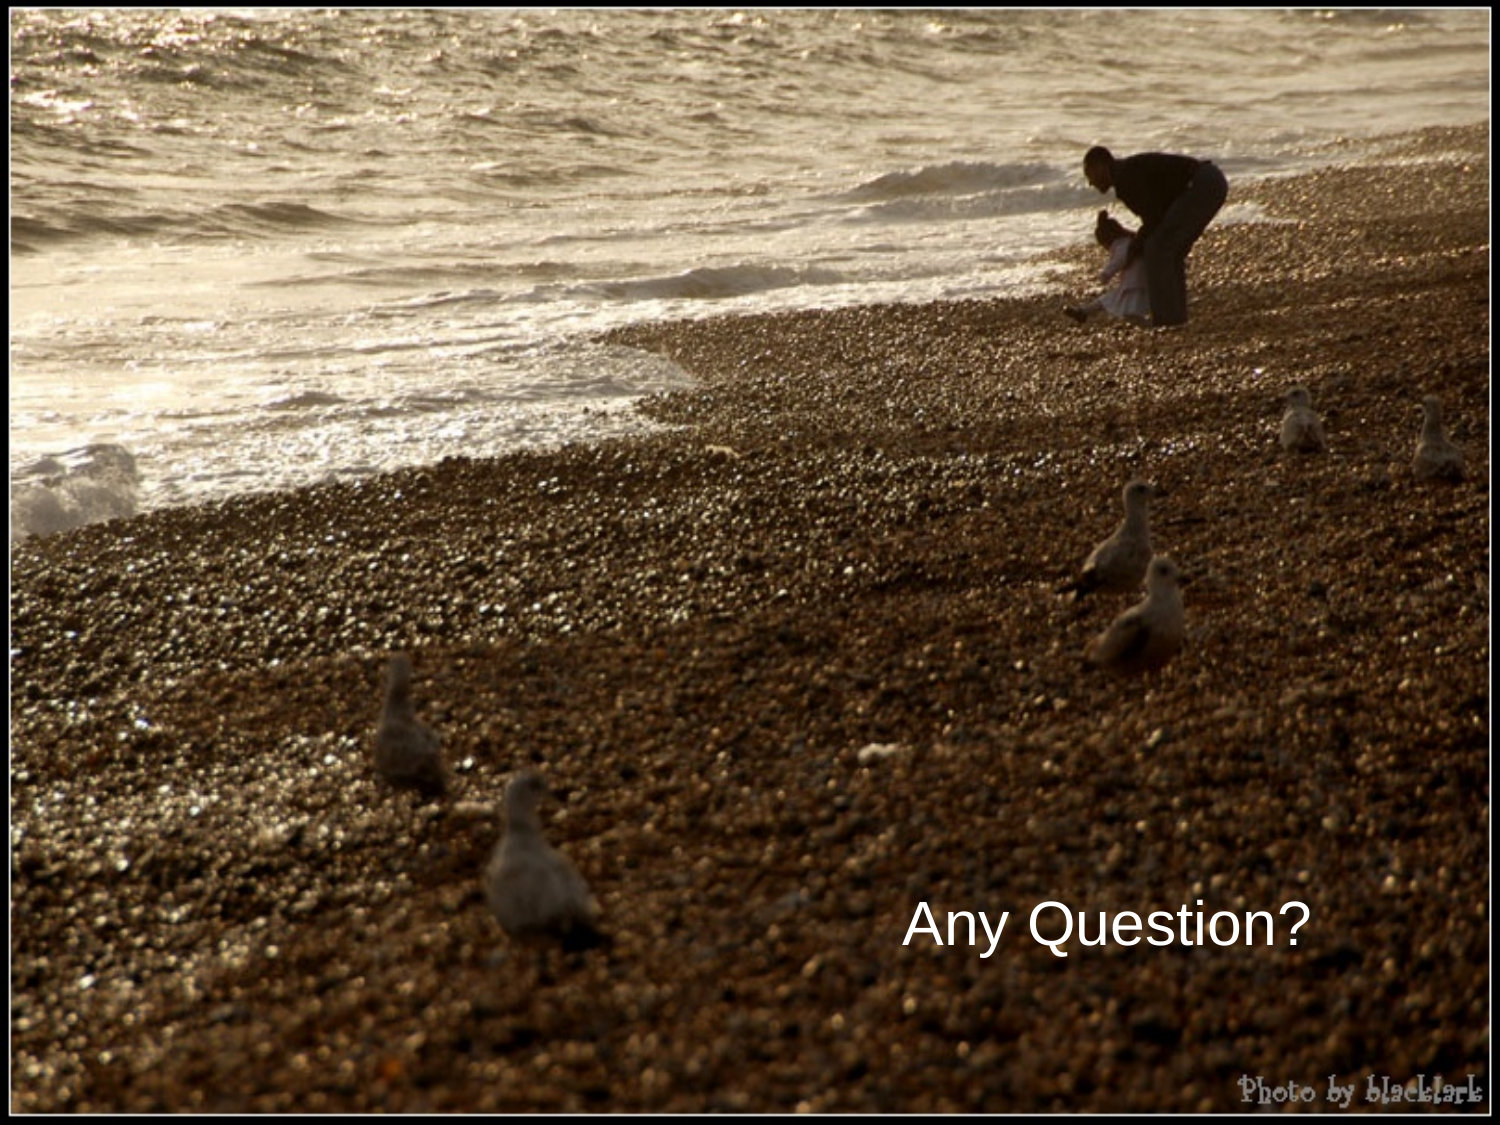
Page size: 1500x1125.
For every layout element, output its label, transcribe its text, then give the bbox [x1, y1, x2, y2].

text_box Any Question? [887, 875, 1438, 966]
picture [0, 0, 1500, 1125]
